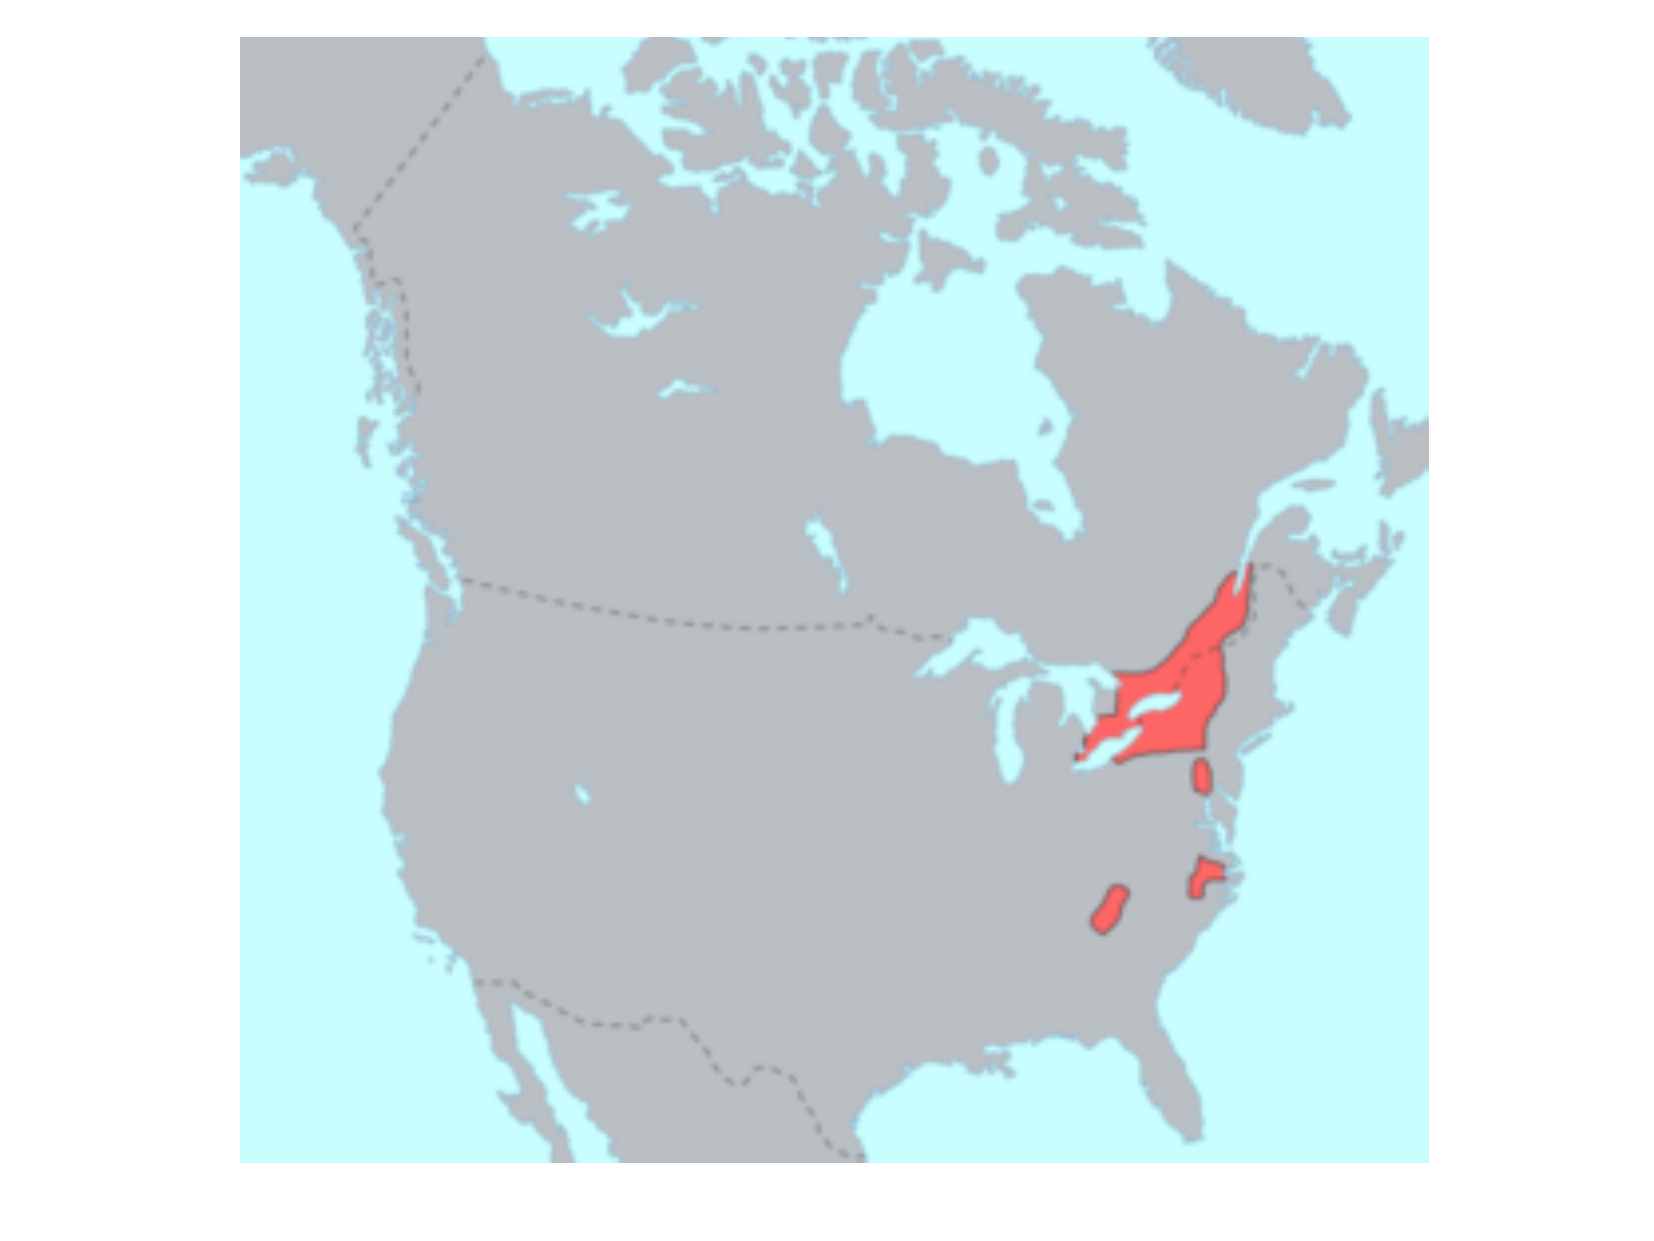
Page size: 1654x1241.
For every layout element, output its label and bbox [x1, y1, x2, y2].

picture [240, 37, 1429, 1163]
